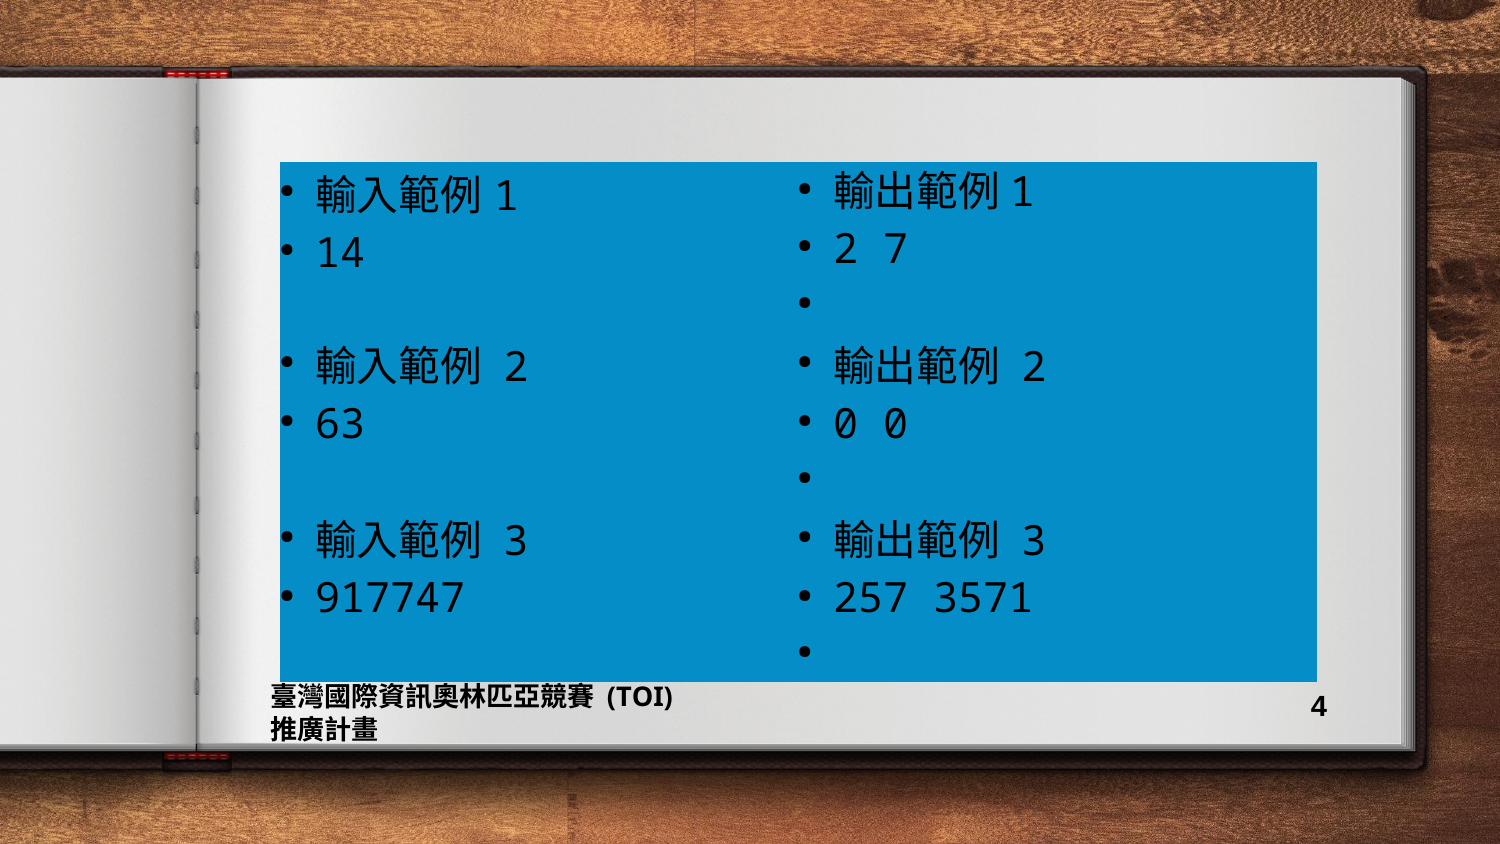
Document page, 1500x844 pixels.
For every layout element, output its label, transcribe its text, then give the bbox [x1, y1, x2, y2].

text_box 4 [1295, 672, 1386, 737]
table_header 輸出範例1 2 7 [798, 162, 1317, 333]
table_cell 輸出範例 2 0 0 [798, 333, 1317, 507]
table_header 輸入範例1 14 [280, 162, 798, 333]
table_cell 輸入範例 2 63 [280, 333, 798, 507]
table_cell 輸出範例 3 257 3571 [798, 507, 1317, 682]
table_cell 輸入範例 3 917747 [280, 507, 798, 682]
